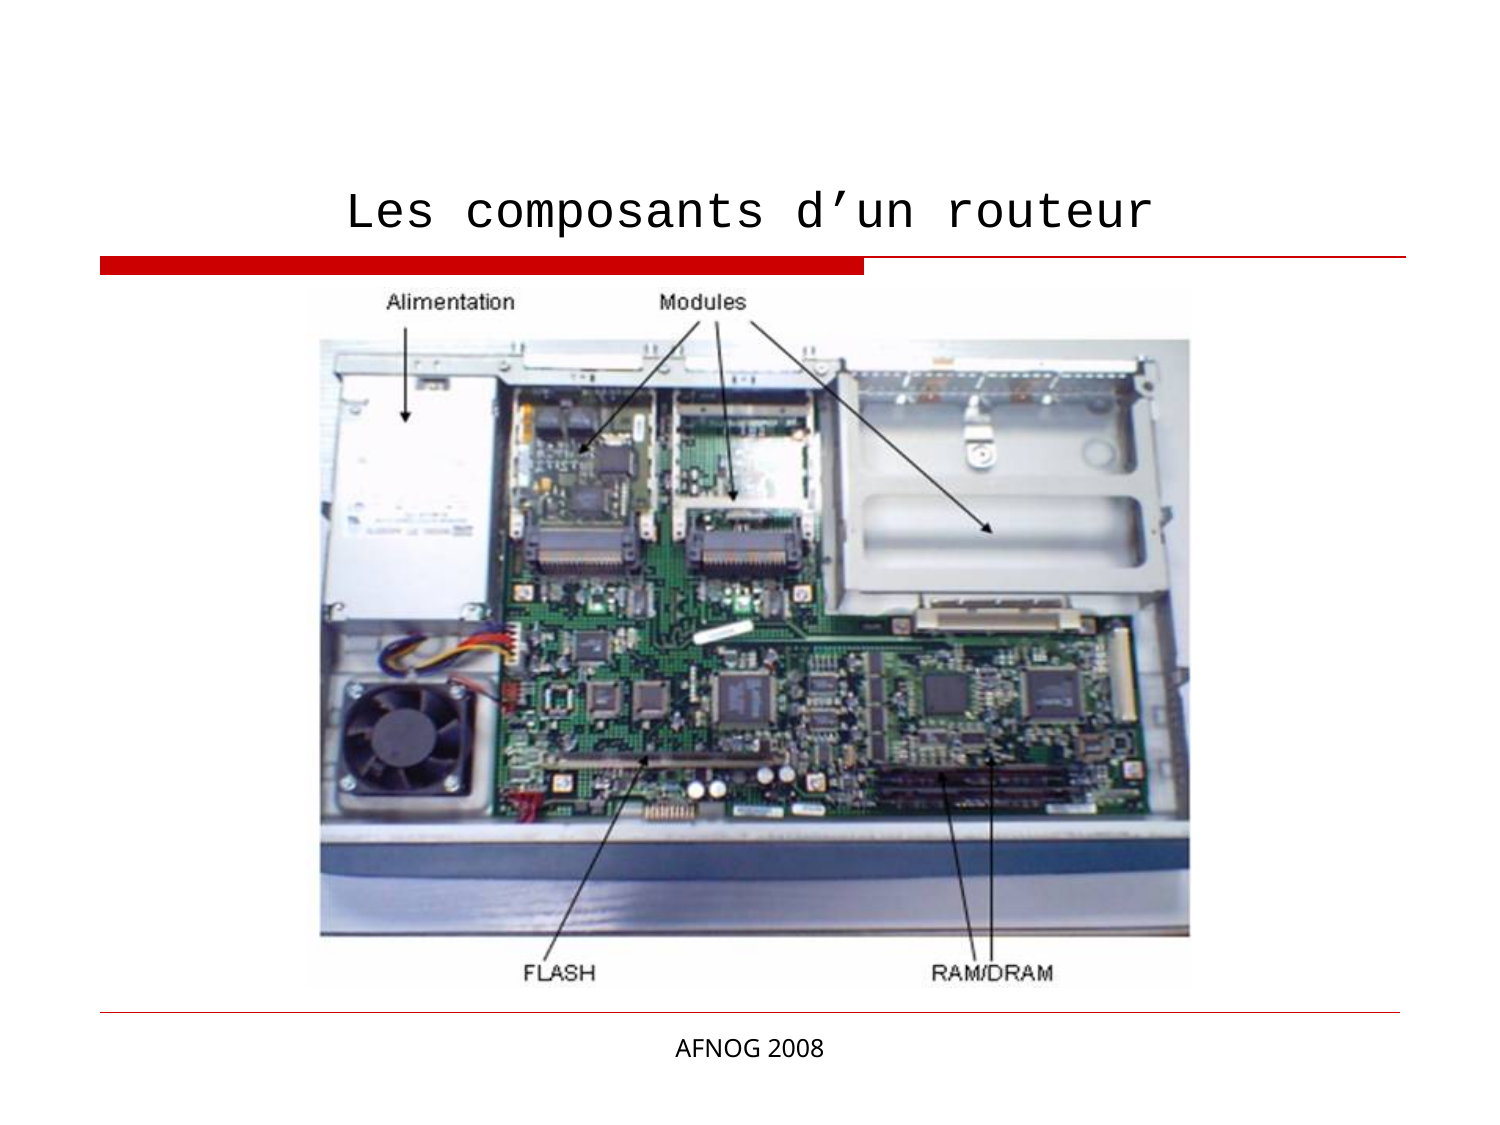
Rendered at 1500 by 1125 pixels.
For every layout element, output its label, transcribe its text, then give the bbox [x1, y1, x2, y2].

text_box AFNOG 2008 [512, 1024, 988, 1103]
title Les composants d’un routeur [94, 49, 1407, 250]
text_box [307, 287, 1192, 988]
